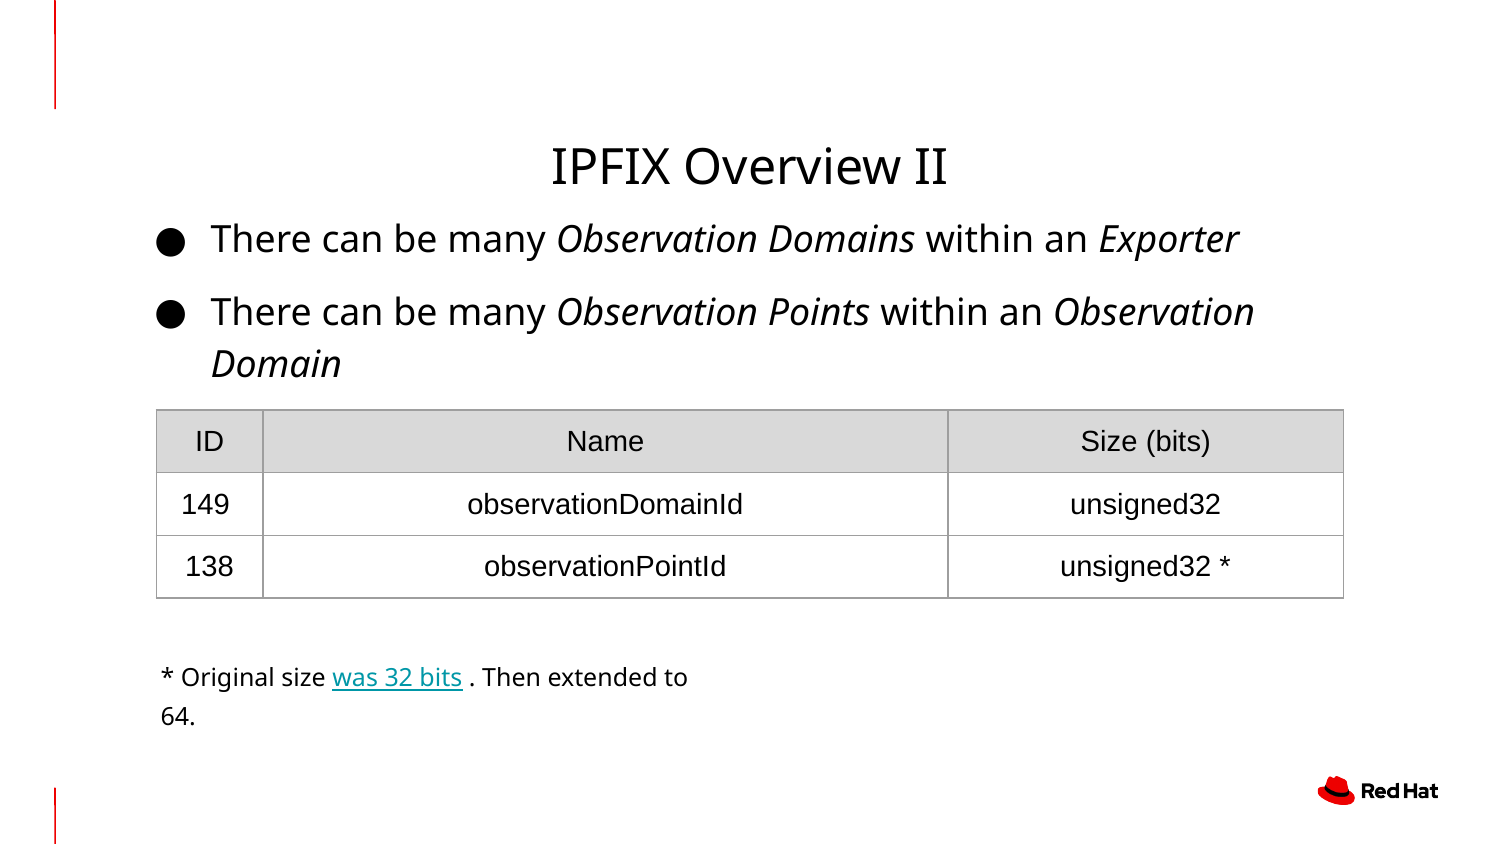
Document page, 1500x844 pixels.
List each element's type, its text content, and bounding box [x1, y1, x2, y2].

text_box There can be many Observation Domains within an Exporter There can be many Observation Points within an Observation Domain [135, 208, 1365, 701]
table_cell 138 [157, 536, 262, 597]
table_cell 149 [157, 473, 262, 535]
table_header Name [264, 411, 947, 472]
table_cell unsigned32 [949, 473, 1343, 535]
table_header ID [157, 411, 262, 472]
text_box * Original size was 32 bits . Then extended to 64. [160, 656, 722, 726]
table_header Size (bits) [949, 411, 1343, 472]
table_cell unsigned32 * [949, 536, 1343, 597]
picture [1317, 776, 1438, 805]
table_cell observationPointId [264, 536, 947, 597]
title IPFIX Overview II [215, 116, 1285, 186]
table_cell observationDomainId [264, 473, 947, 535]
